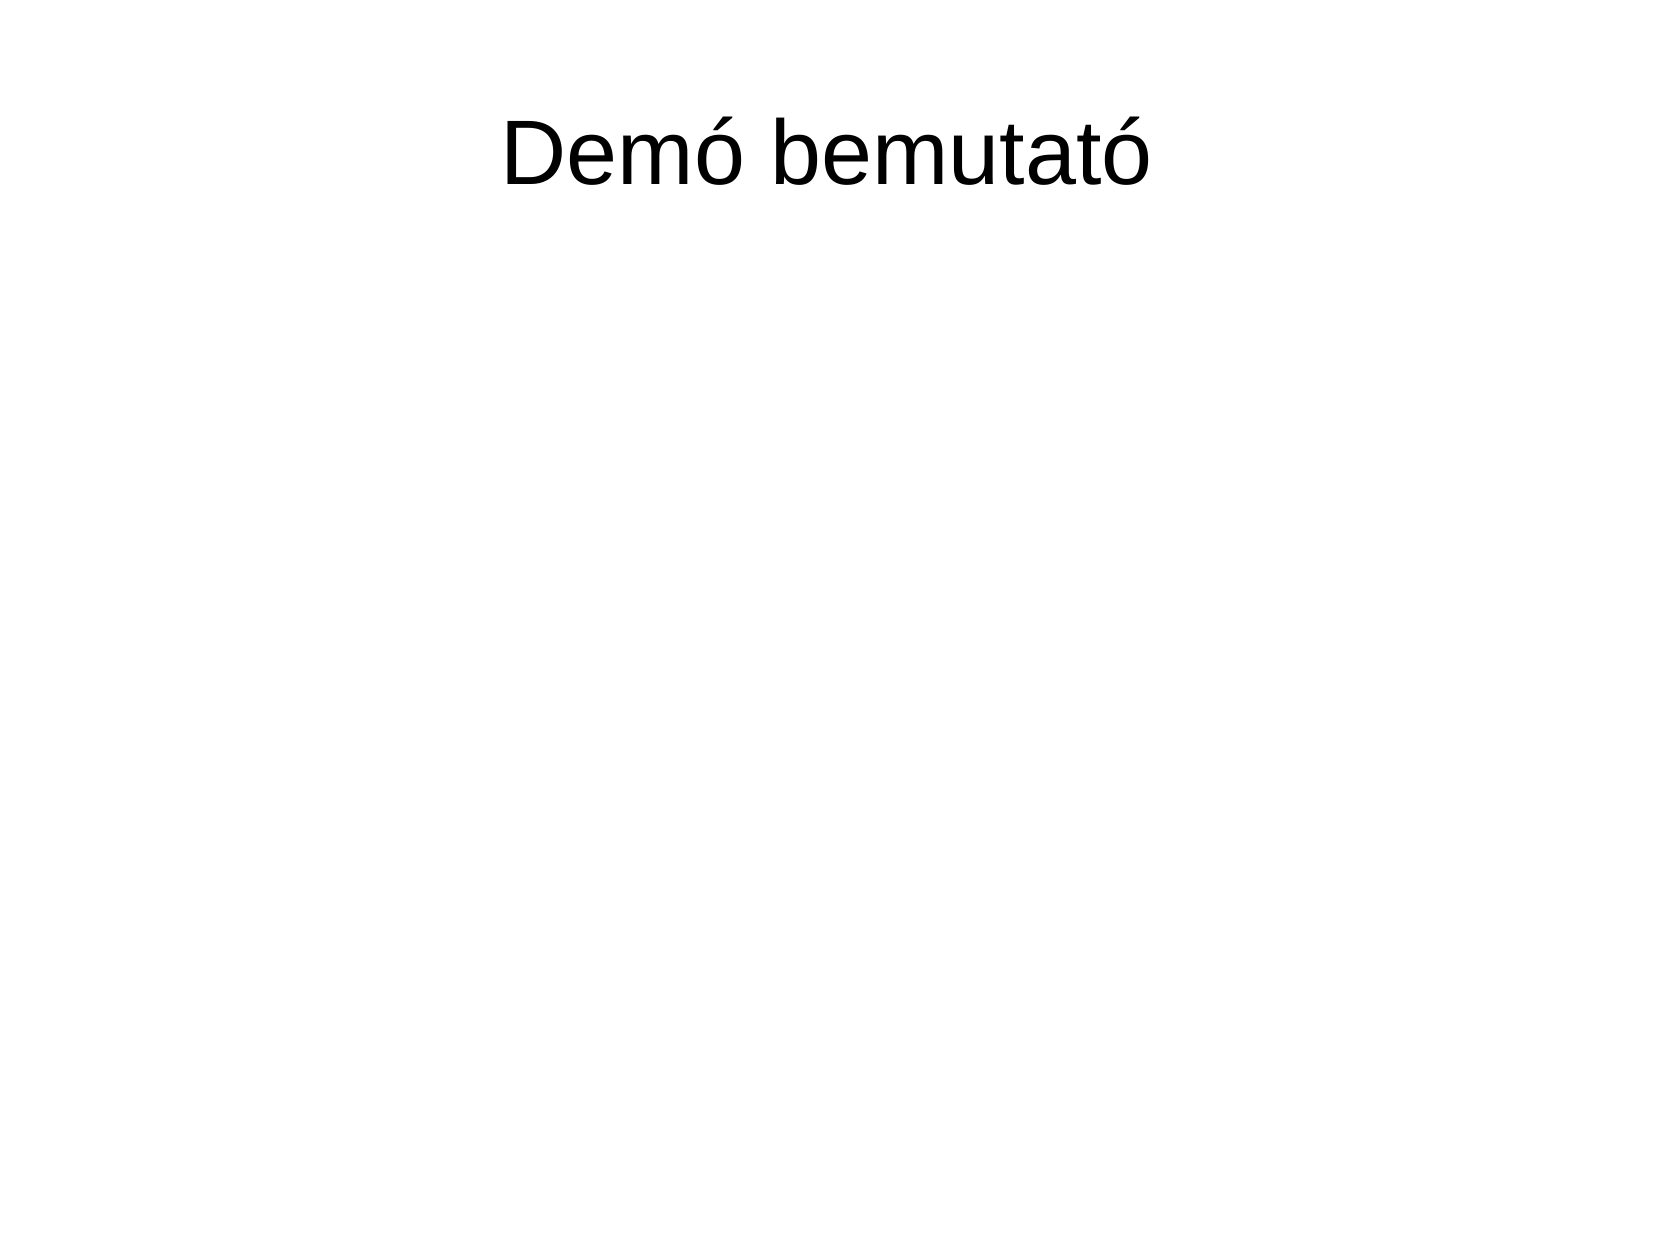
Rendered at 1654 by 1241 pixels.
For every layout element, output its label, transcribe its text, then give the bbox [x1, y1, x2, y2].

title Demó bemutató [82, 49, 1571, 257]
